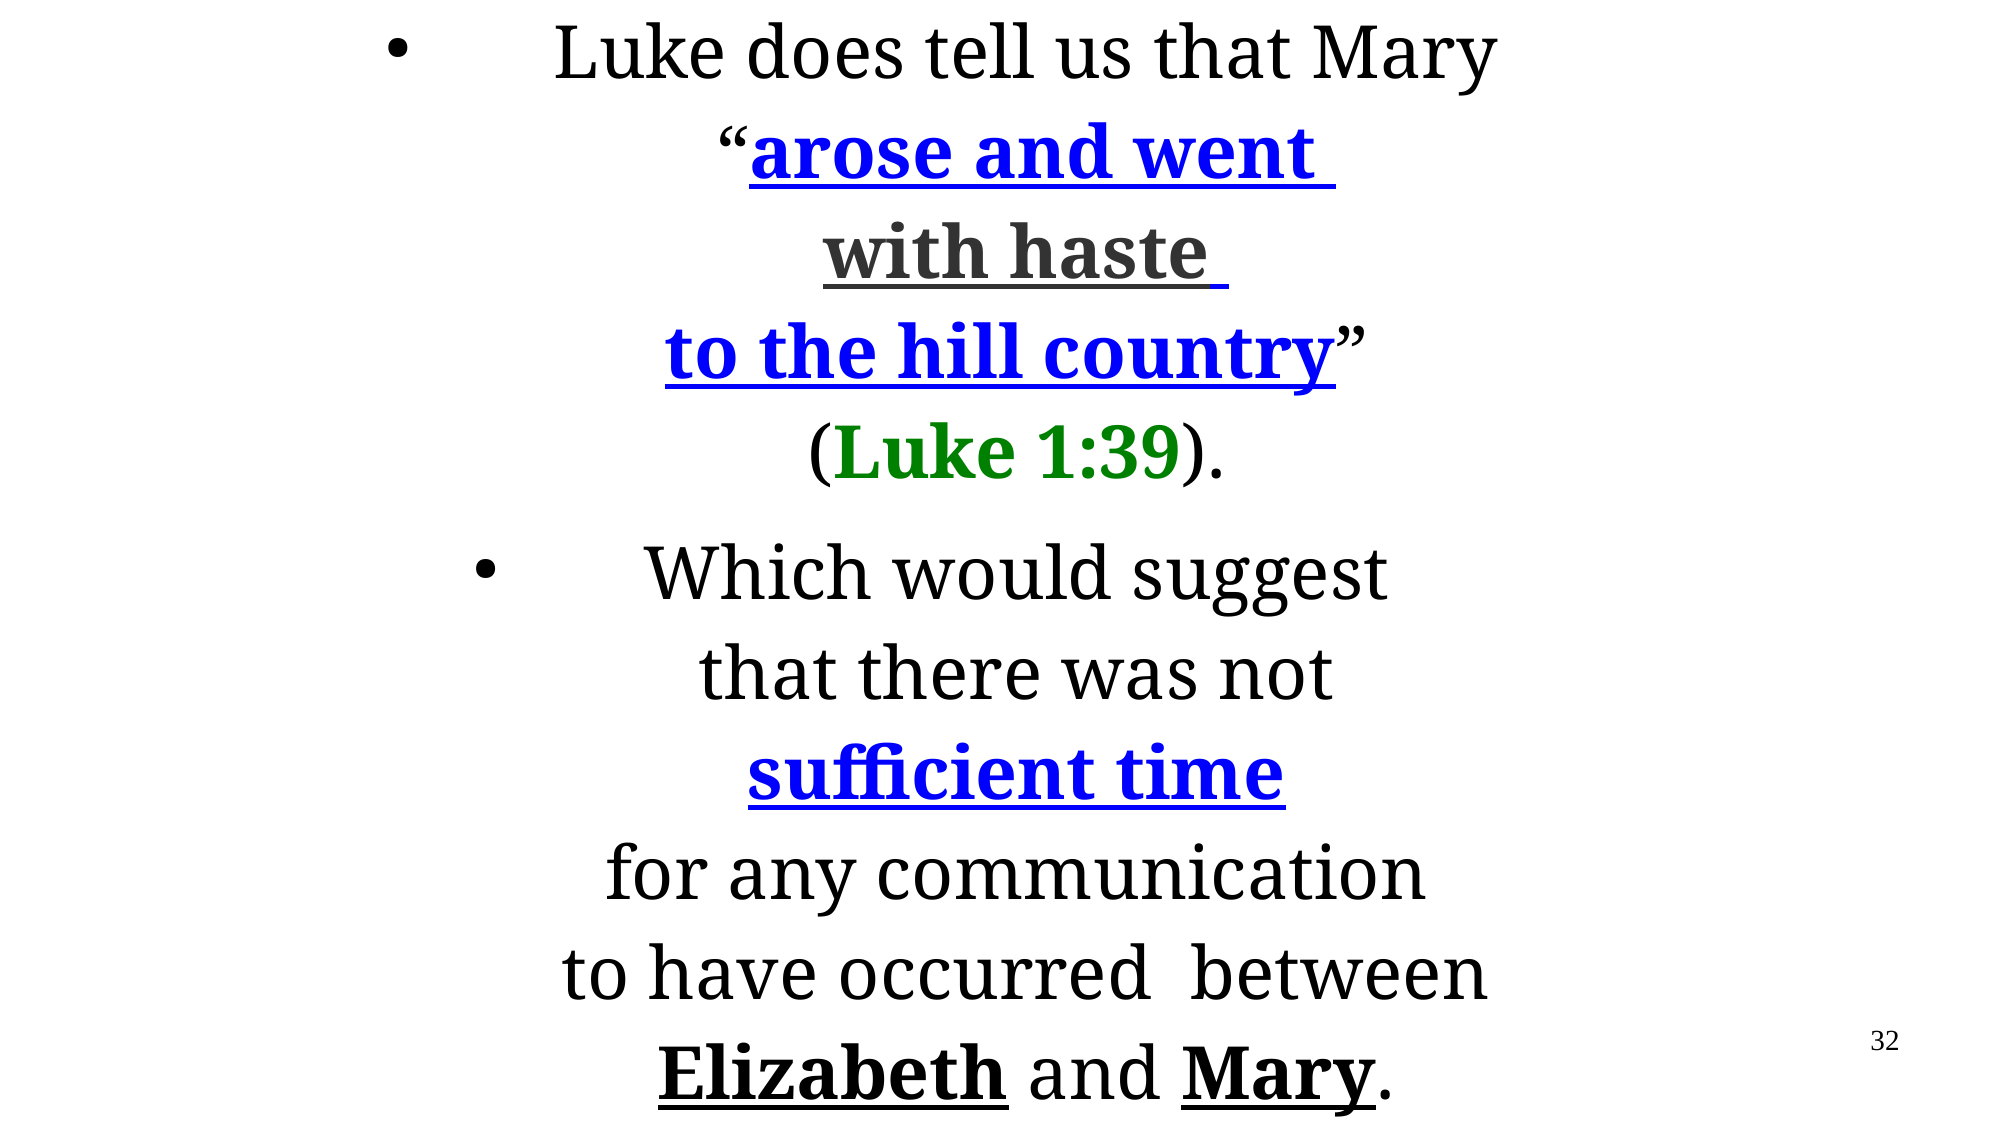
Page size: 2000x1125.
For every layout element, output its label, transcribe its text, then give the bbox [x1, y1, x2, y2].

list Luke does tell us that Mary “arose and went with haste to the hill country” (Luke 1:39). Which would suggest that there was not sufficient time for any communication to have occurred between Elizabeth and Mary. [0, 0, 1996, 1123]
